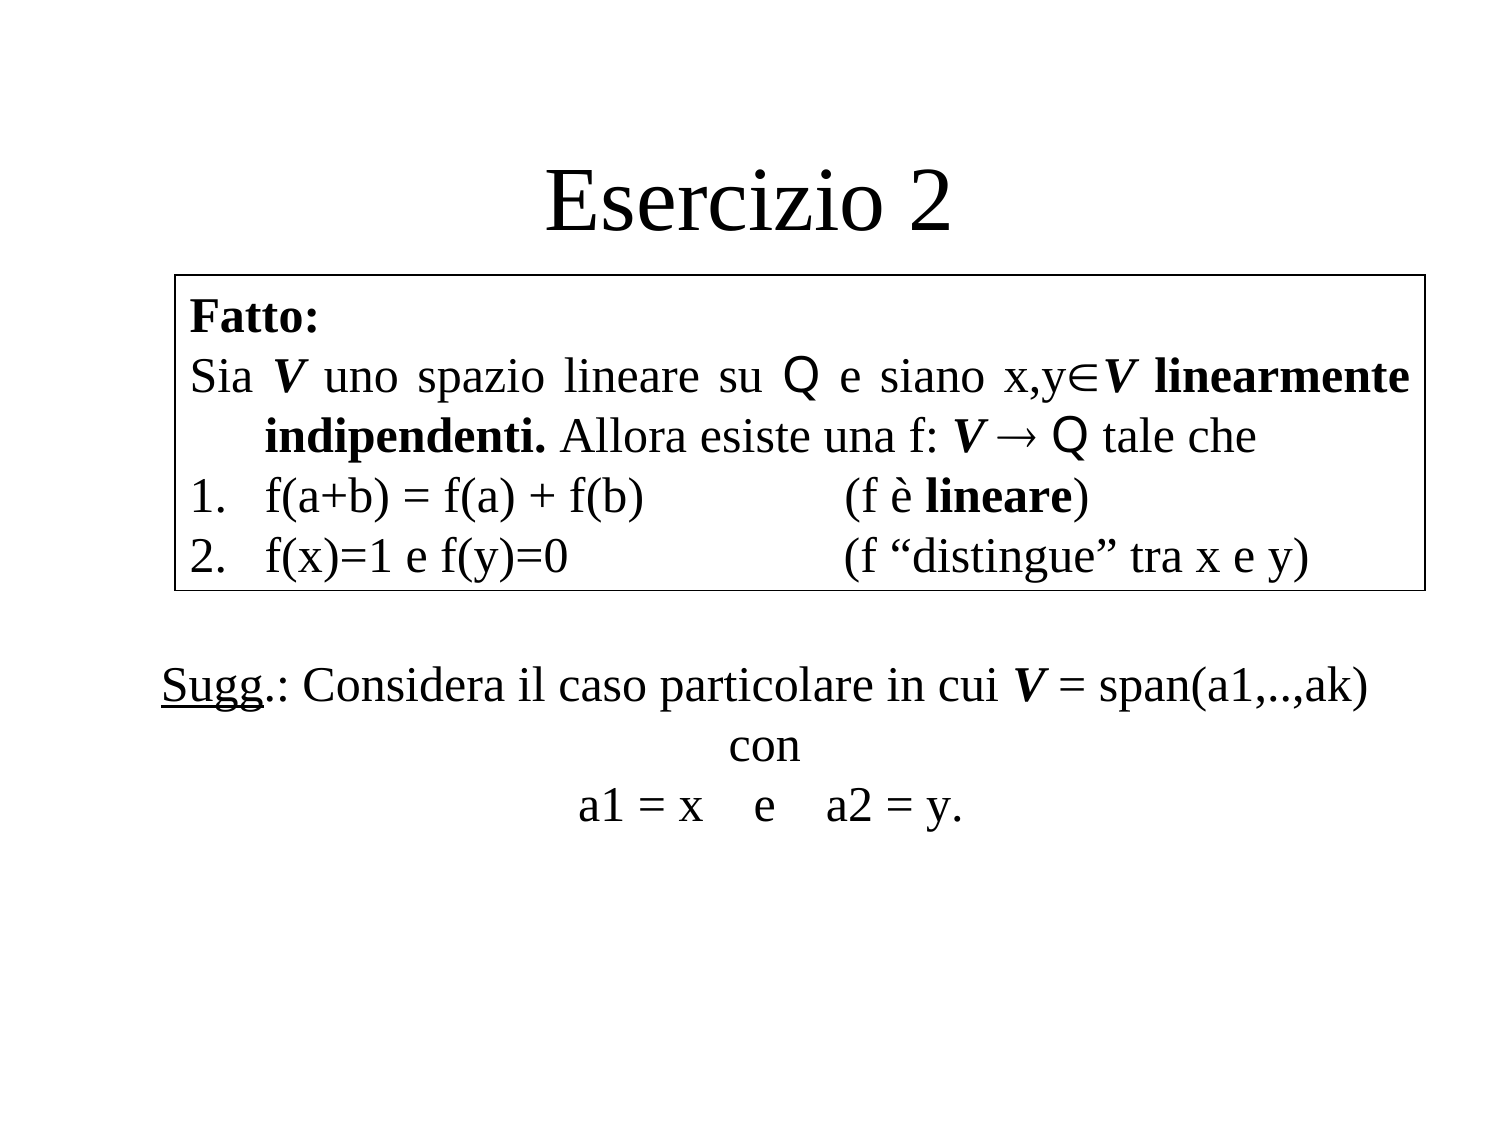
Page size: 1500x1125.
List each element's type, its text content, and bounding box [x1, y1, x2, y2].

text_box Fatto: Sia V uno spazio lineare su Q e siano x,yV linearmente indipendenti. Allora esiste una f: V  Q tale che f(a+b) = f(a) + f(b) (f è lineare) f(x)=1 e f(y)=0 (f “distingue” tra x e y) [174, 274, 1426, 591]
text_box Sugg.: Considera il caso particolare in cui V = span(a1,..,ak) con a1 = x e a2 = y. [145, 644, 1396, 840]
title Esercizio 2 [112, 99, 1388, 288]
